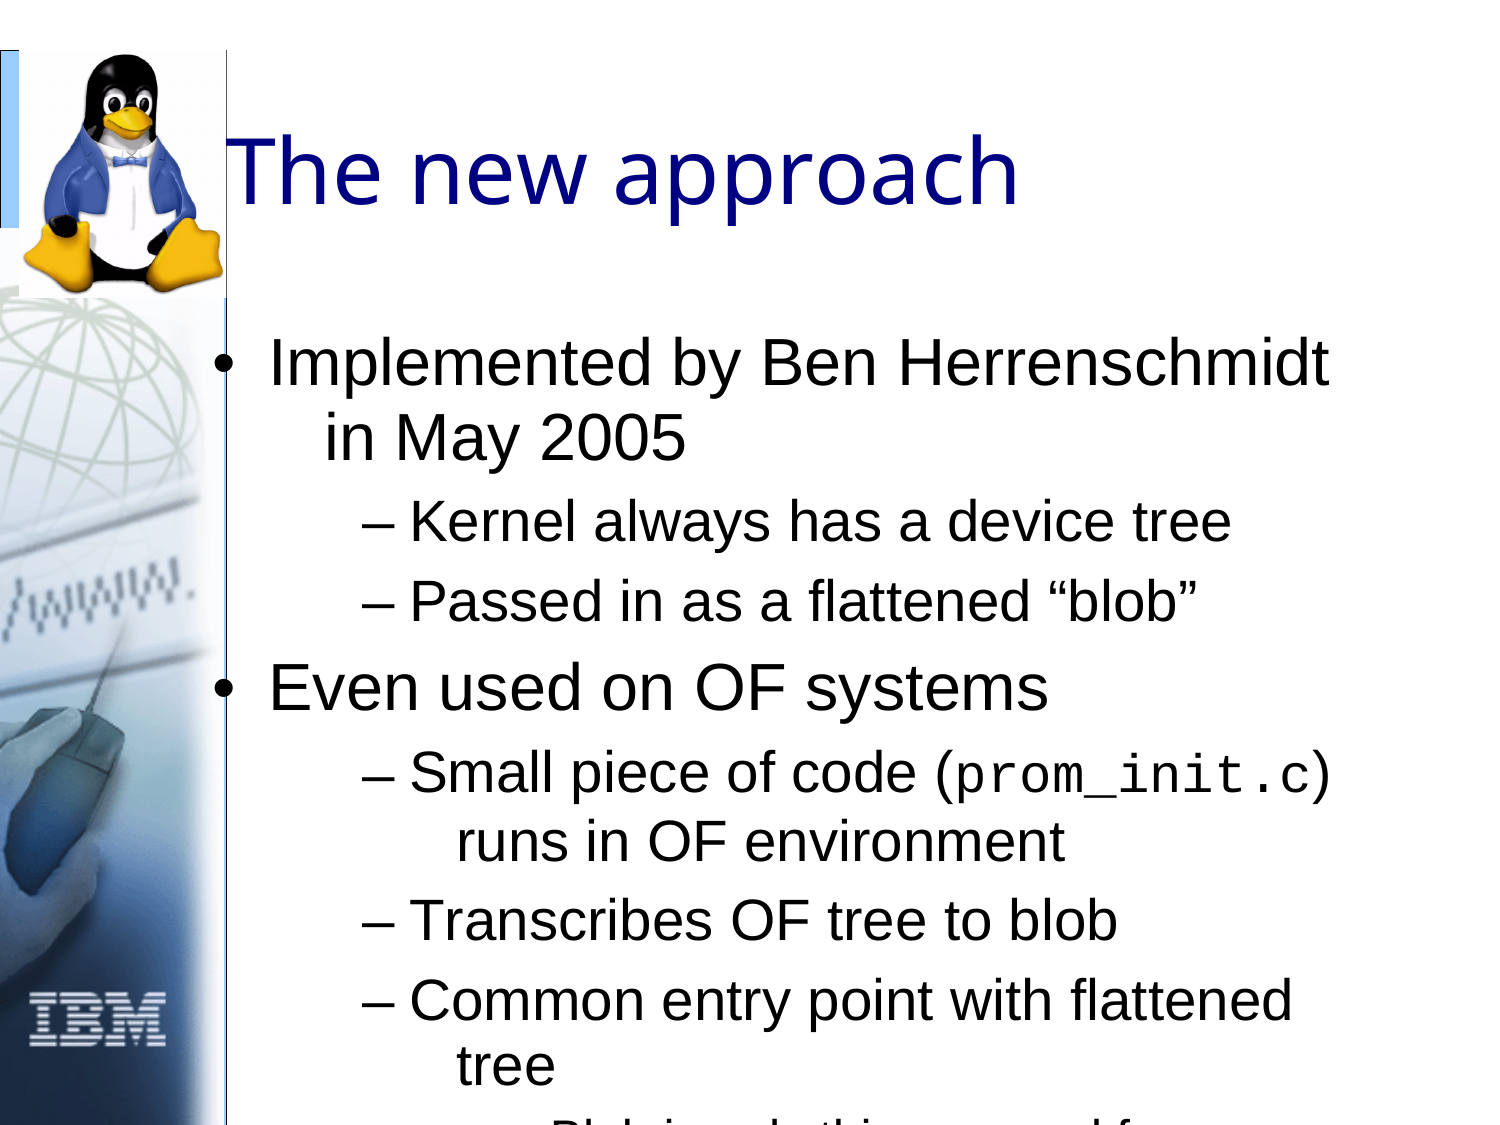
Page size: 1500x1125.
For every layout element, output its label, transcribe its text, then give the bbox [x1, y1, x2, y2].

list Implemented by Ben Herrenschmidt in May 2005 Kernel always has a device tree Passed in as a flattened “blob” Even used on OF systems Small piece of code (prom_init.c) runs in OF environment Transcribes OF tree to blob Common entry point with flattened tree Blob is only thing passed from prom_init.c [212, 324, 1388, 1105]
title The new approach [224, 99, 1388, 238]
